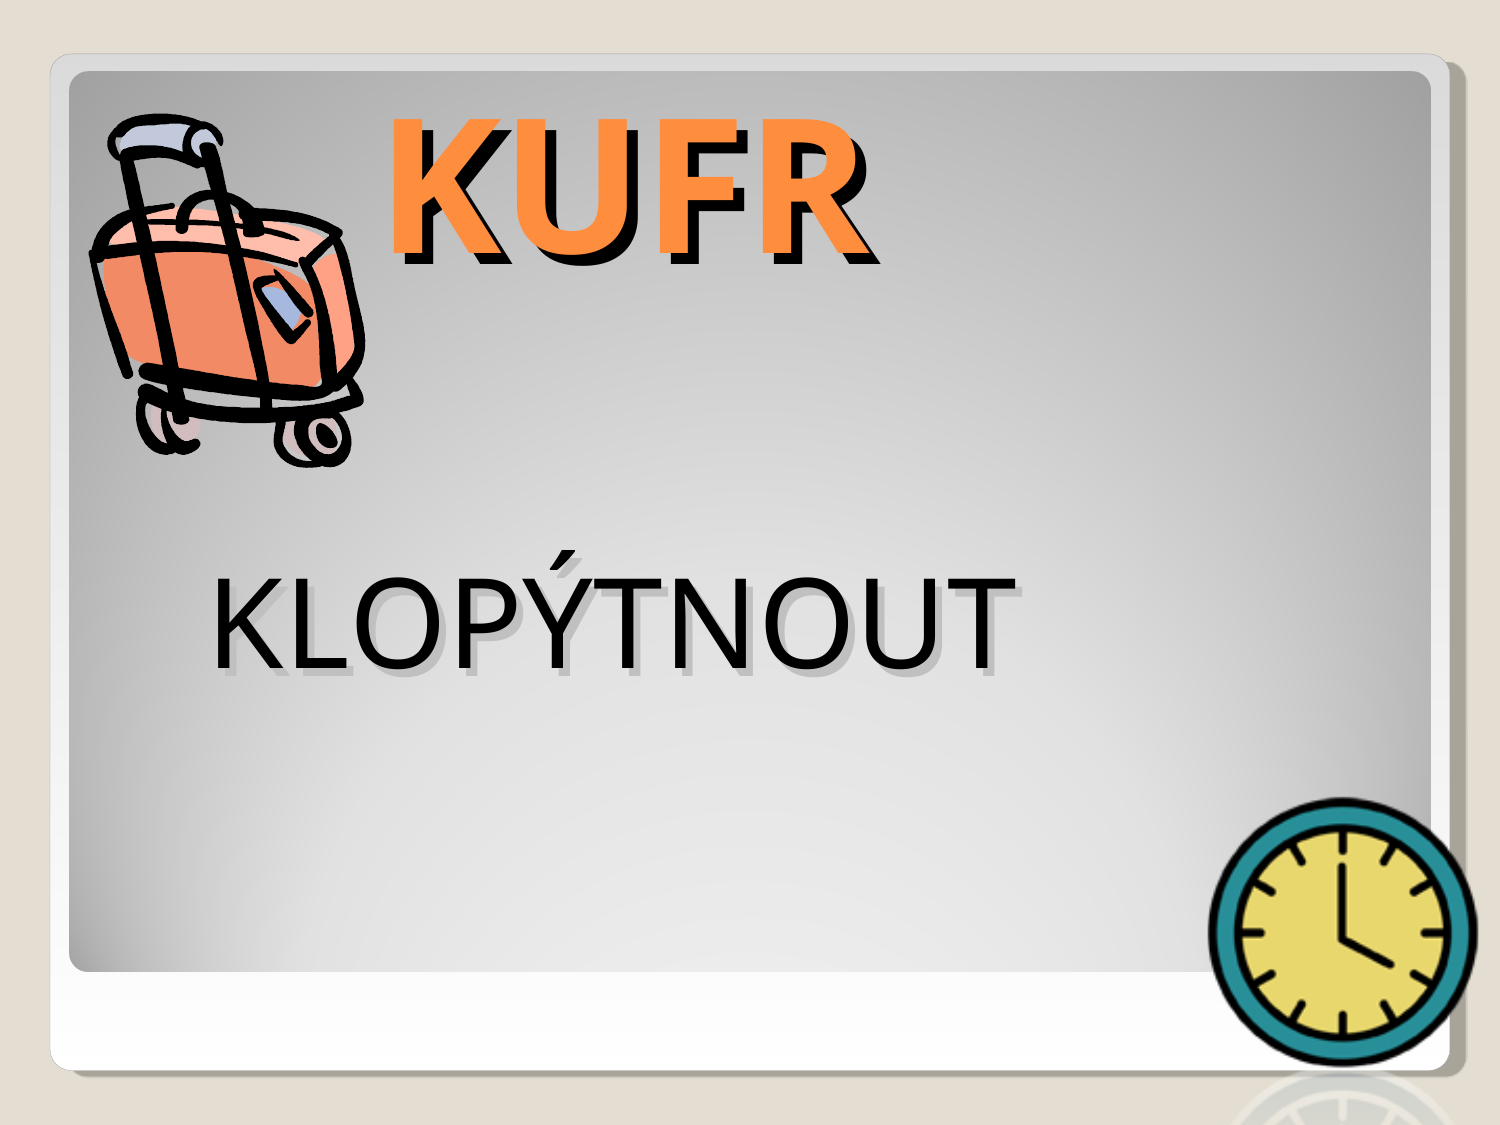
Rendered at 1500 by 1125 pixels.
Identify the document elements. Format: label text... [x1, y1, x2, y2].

text_box KLOPÝTNOUT [107, 536, 1117, 780]
picture [69, 71, 1500, 1125]
text_box KUFR [362, 54, 1379, 362]
